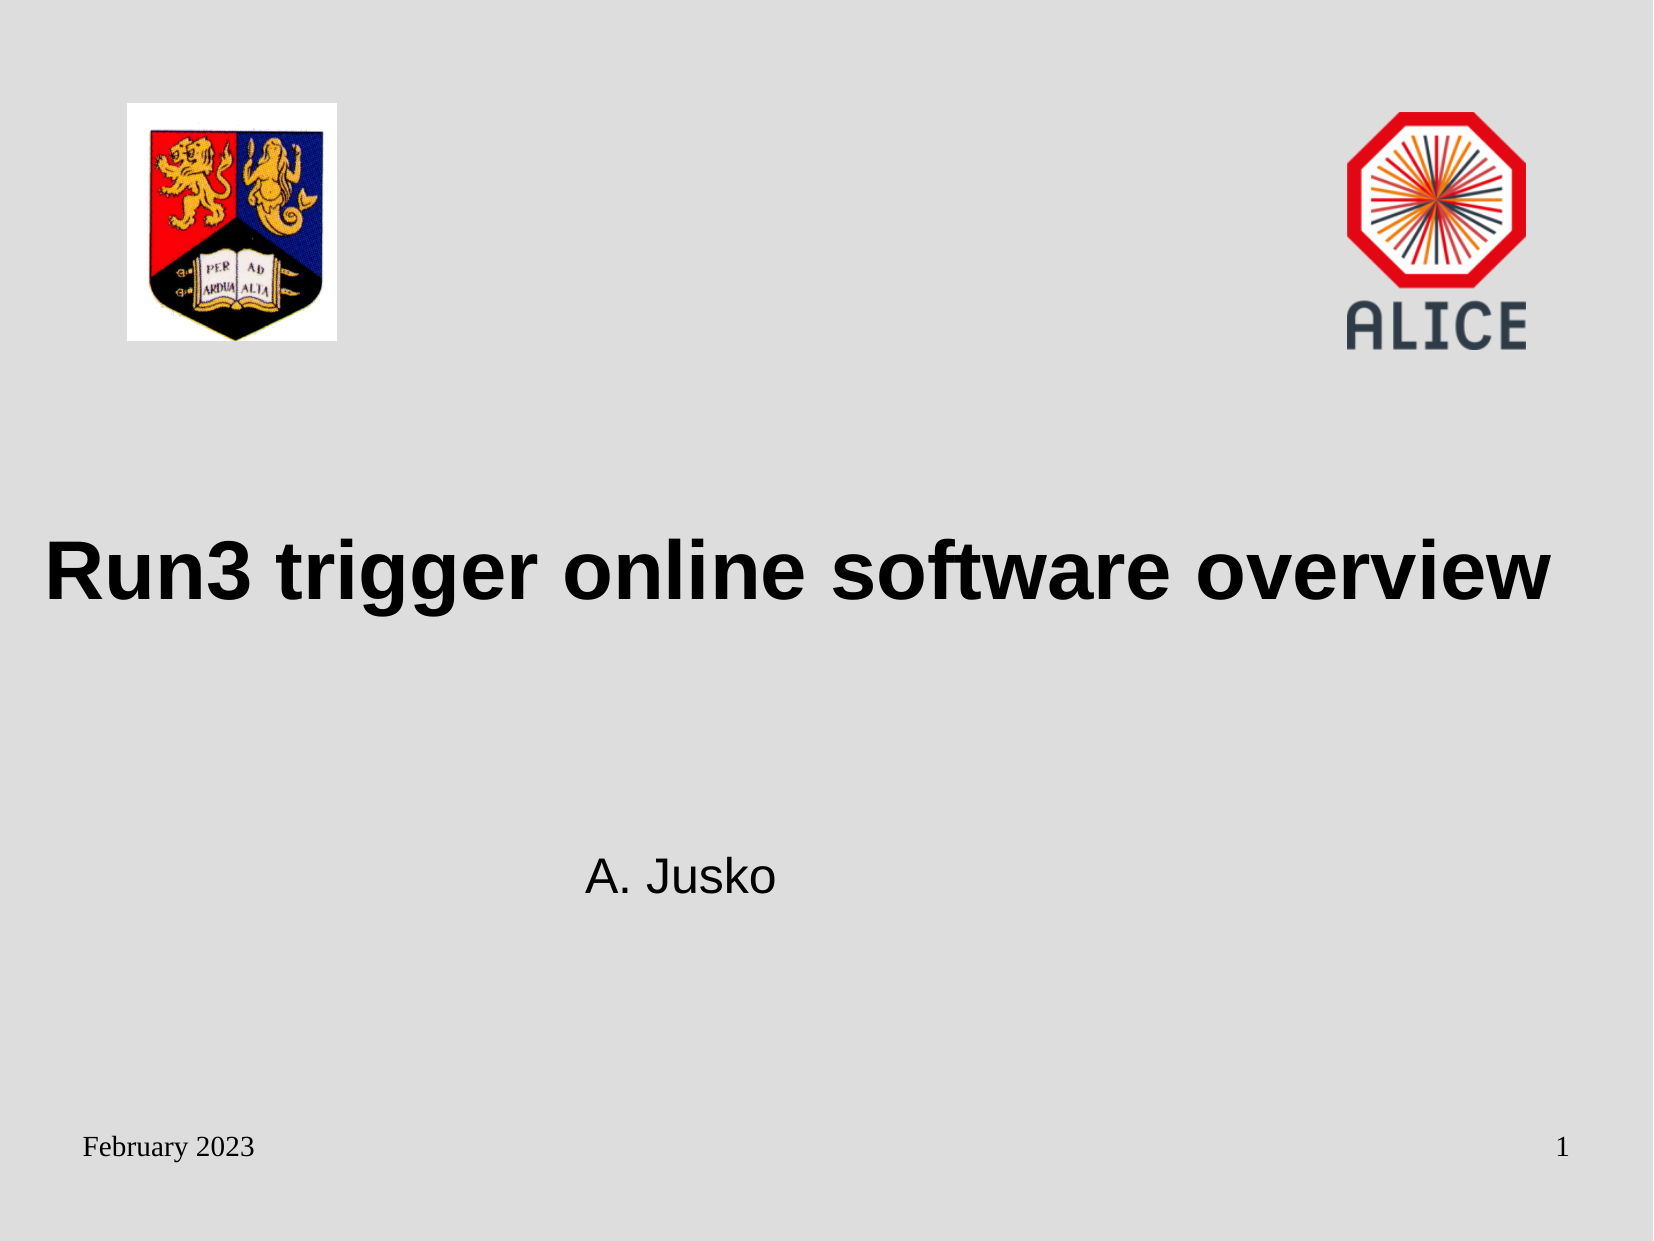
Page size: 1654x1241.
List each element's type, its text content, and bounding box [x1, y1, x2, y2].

text_box A. Jusko [570, 832, 1393, 912]
picture [1347, 112, 1526, 350]
picture [127, 103, 337, 341]
text_box Run3 trigger online software overview [30, 503, 1568, 705]
